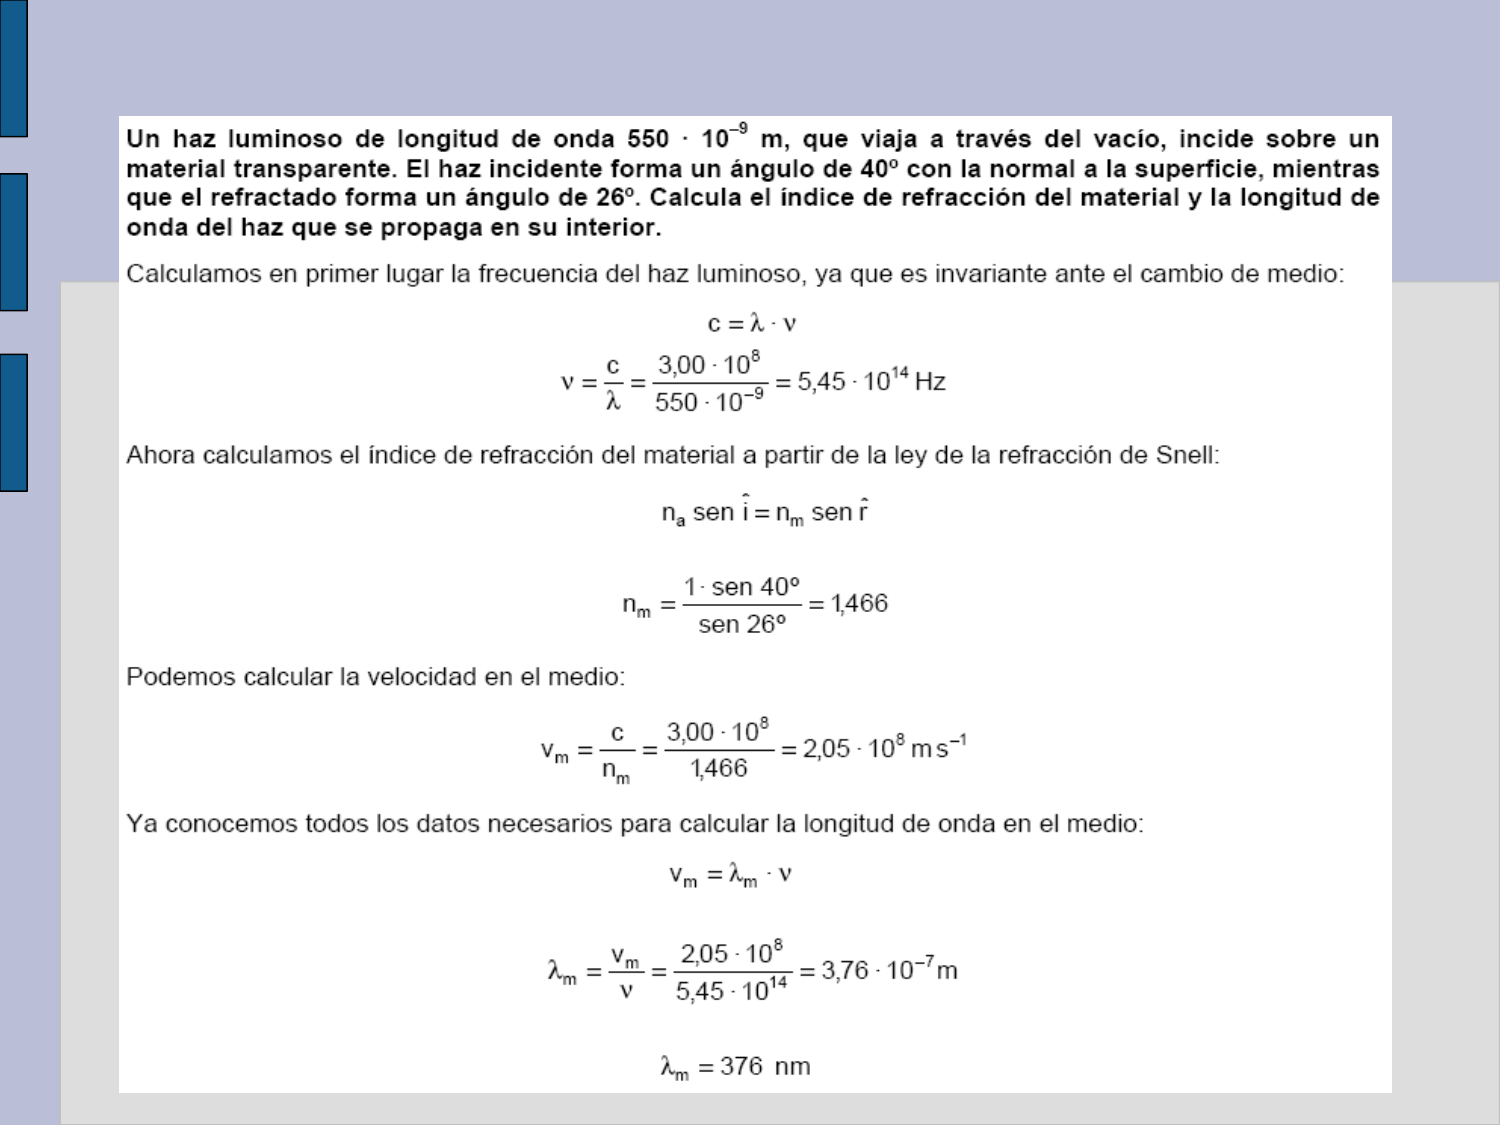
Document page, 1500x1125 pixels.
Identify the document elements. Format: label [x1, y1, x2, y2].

picture [119, 116, 1392, 1093]
